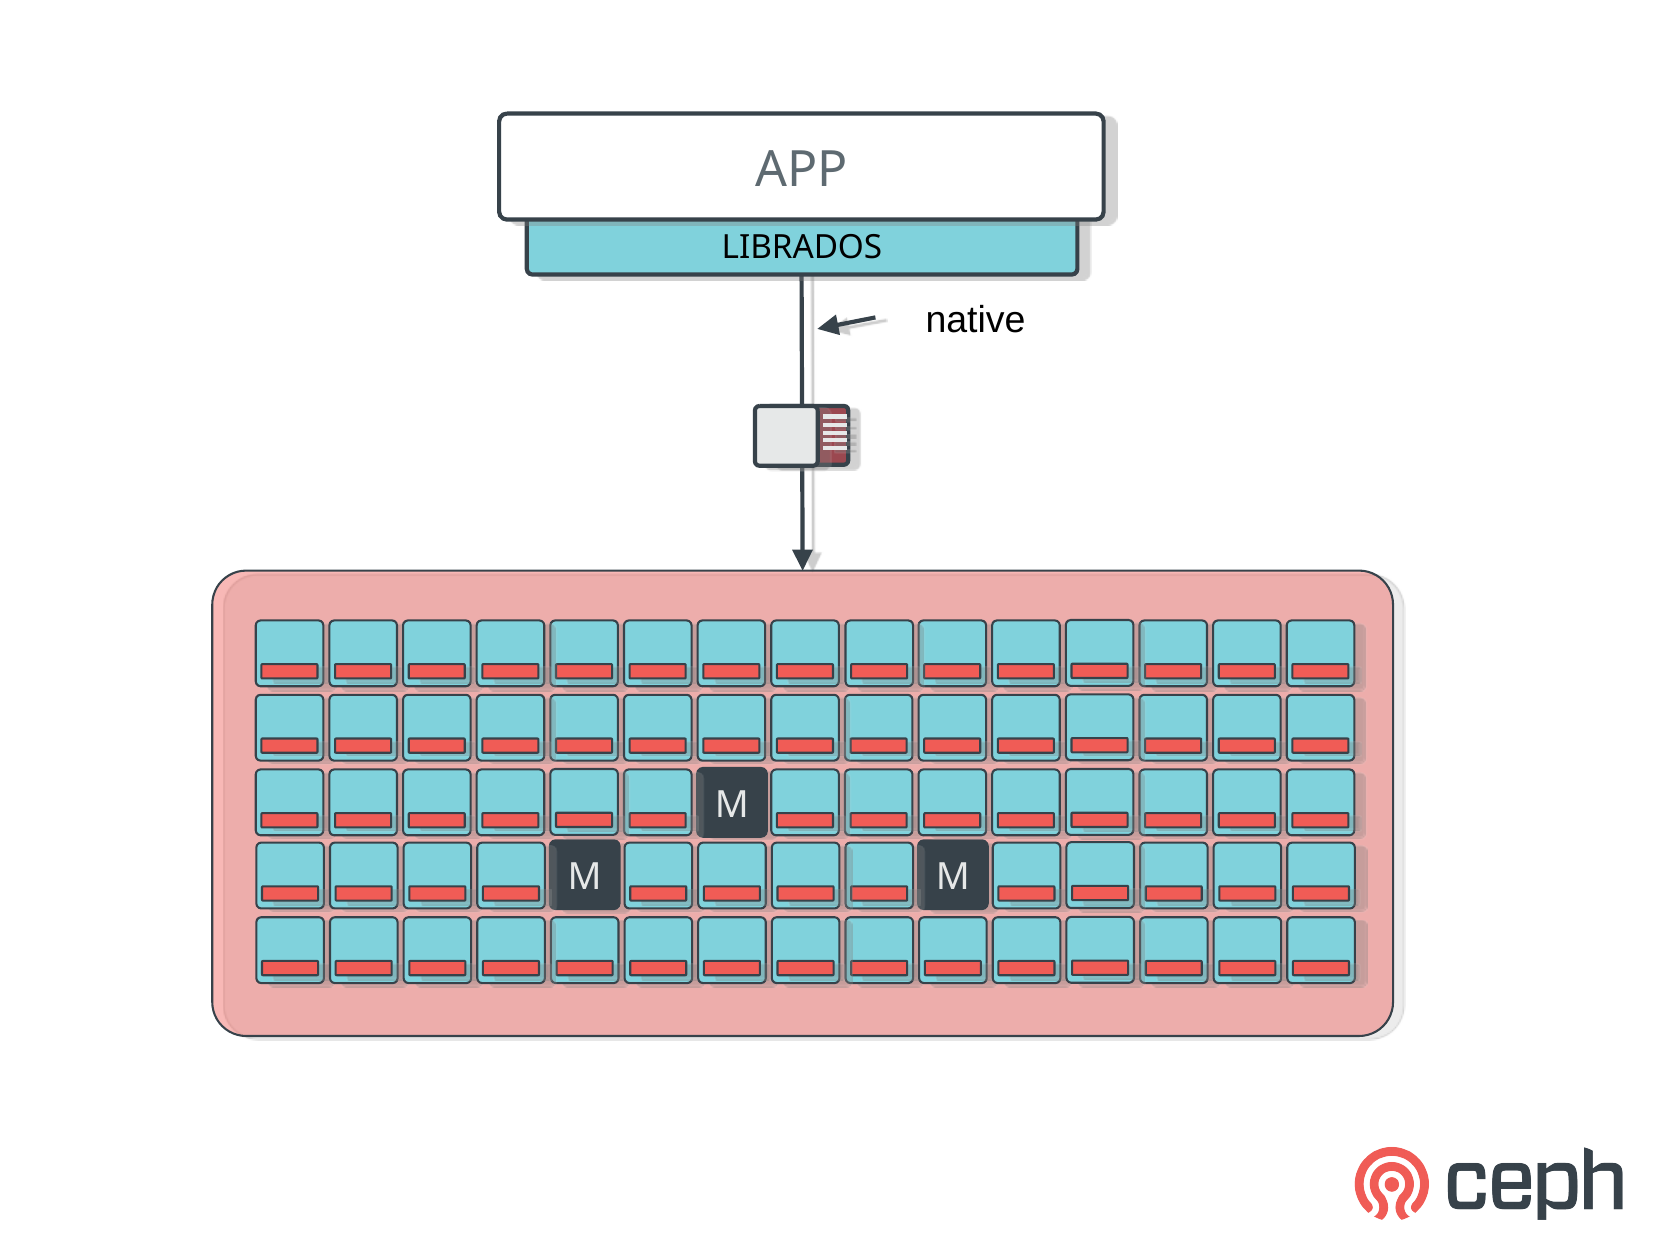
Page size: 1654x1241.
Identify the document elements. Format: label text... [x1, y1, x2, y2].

text_box LIBRADOS [526, 220, 1078, 275]
text_box M [919, 841, 987, 909]
text_box M [550, 841, 619, 909]
text_box APP [499, 113, 1104, 220]
text_box native [875, 287, 1041, 348]
text_box M [698, 769, 766, 836]
text_box [212, 570, 1394, 1037]
text_box [754, 405, 849, 466]
picture [1308, 1100, 1654, 1241]
